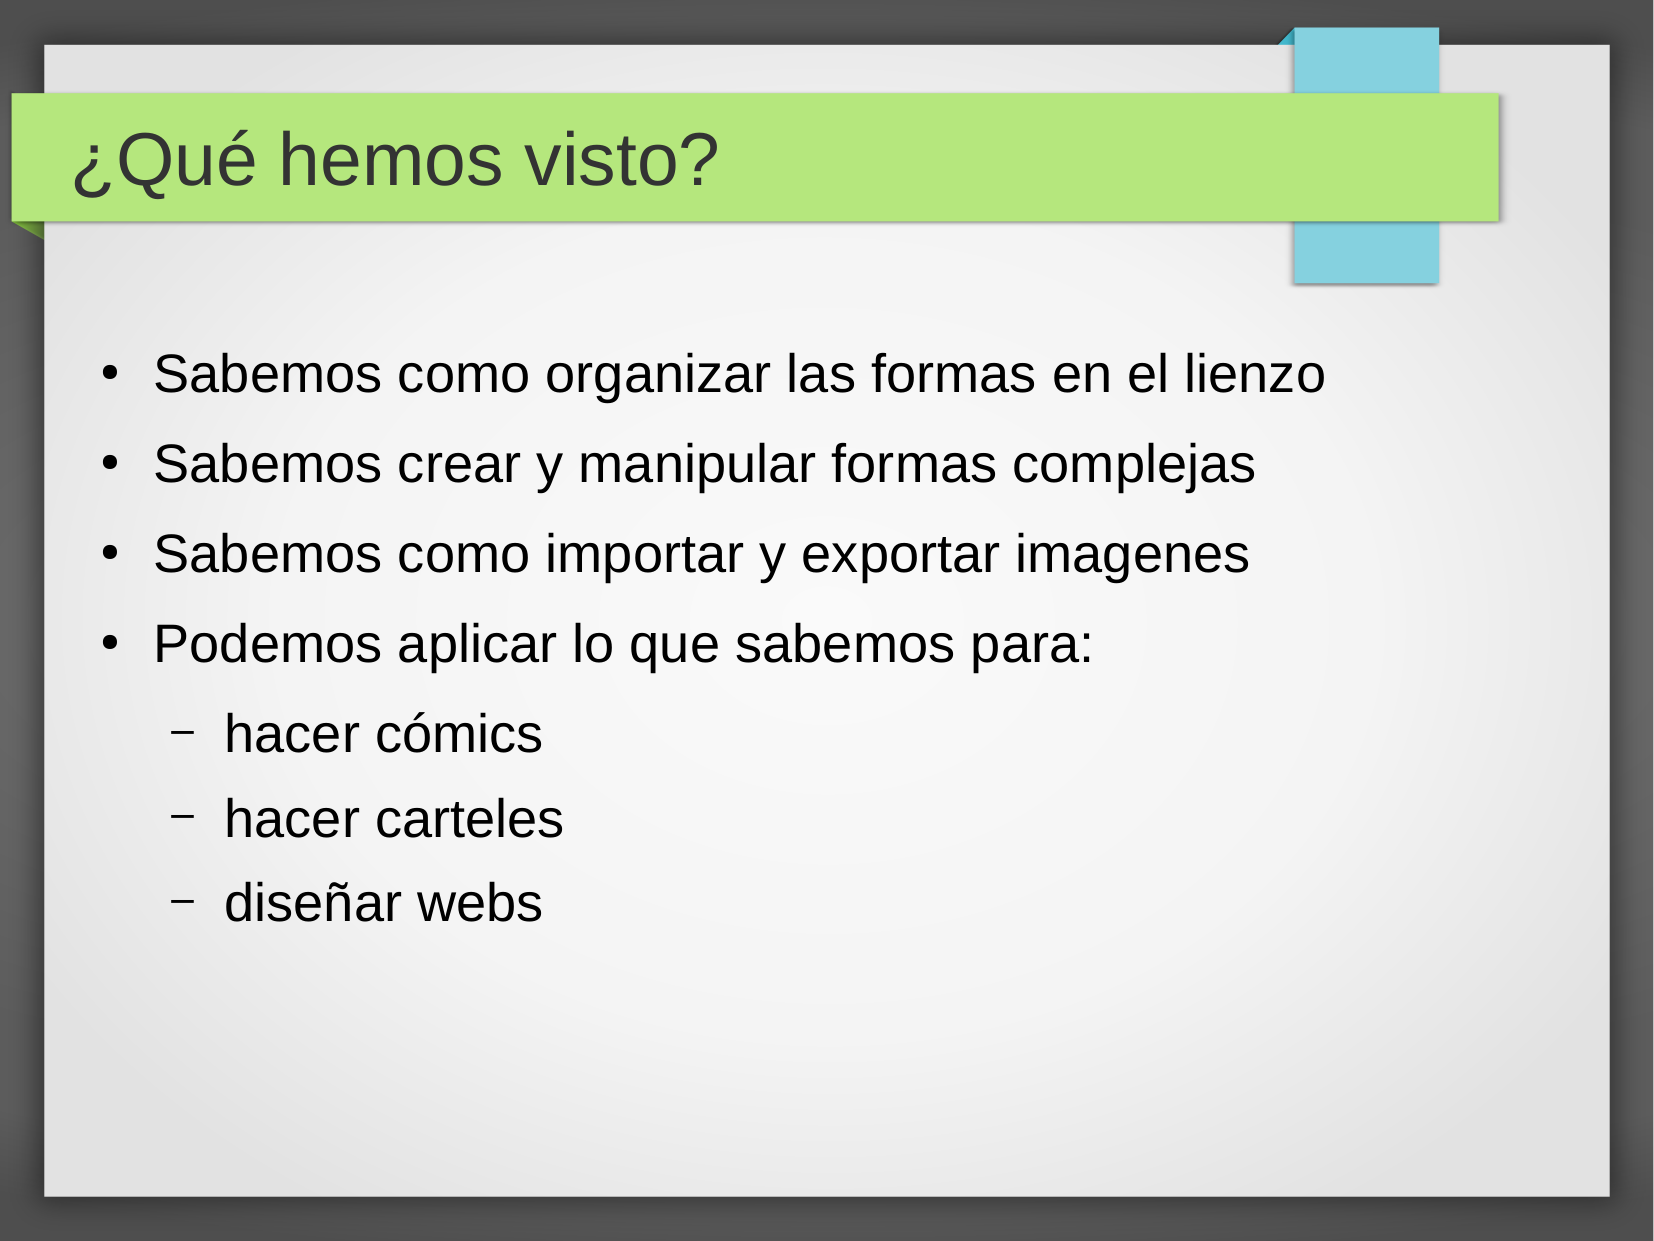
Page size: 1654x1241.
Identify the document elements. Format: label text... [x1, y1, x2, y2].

picture [0, 0, 1654, 1241]
title ¿Qué hemos visto? [70, 106, 1229, 213]
list Sabemos como organizar las formas en el lienzo Sabemos crear y manipular formas complejas Sabemos como importar y exportar imagenes Podemos aplicar lo que sabemos para: hacer cómics hacer carteles diseñar webs [82, 343, 1538, 1063]
